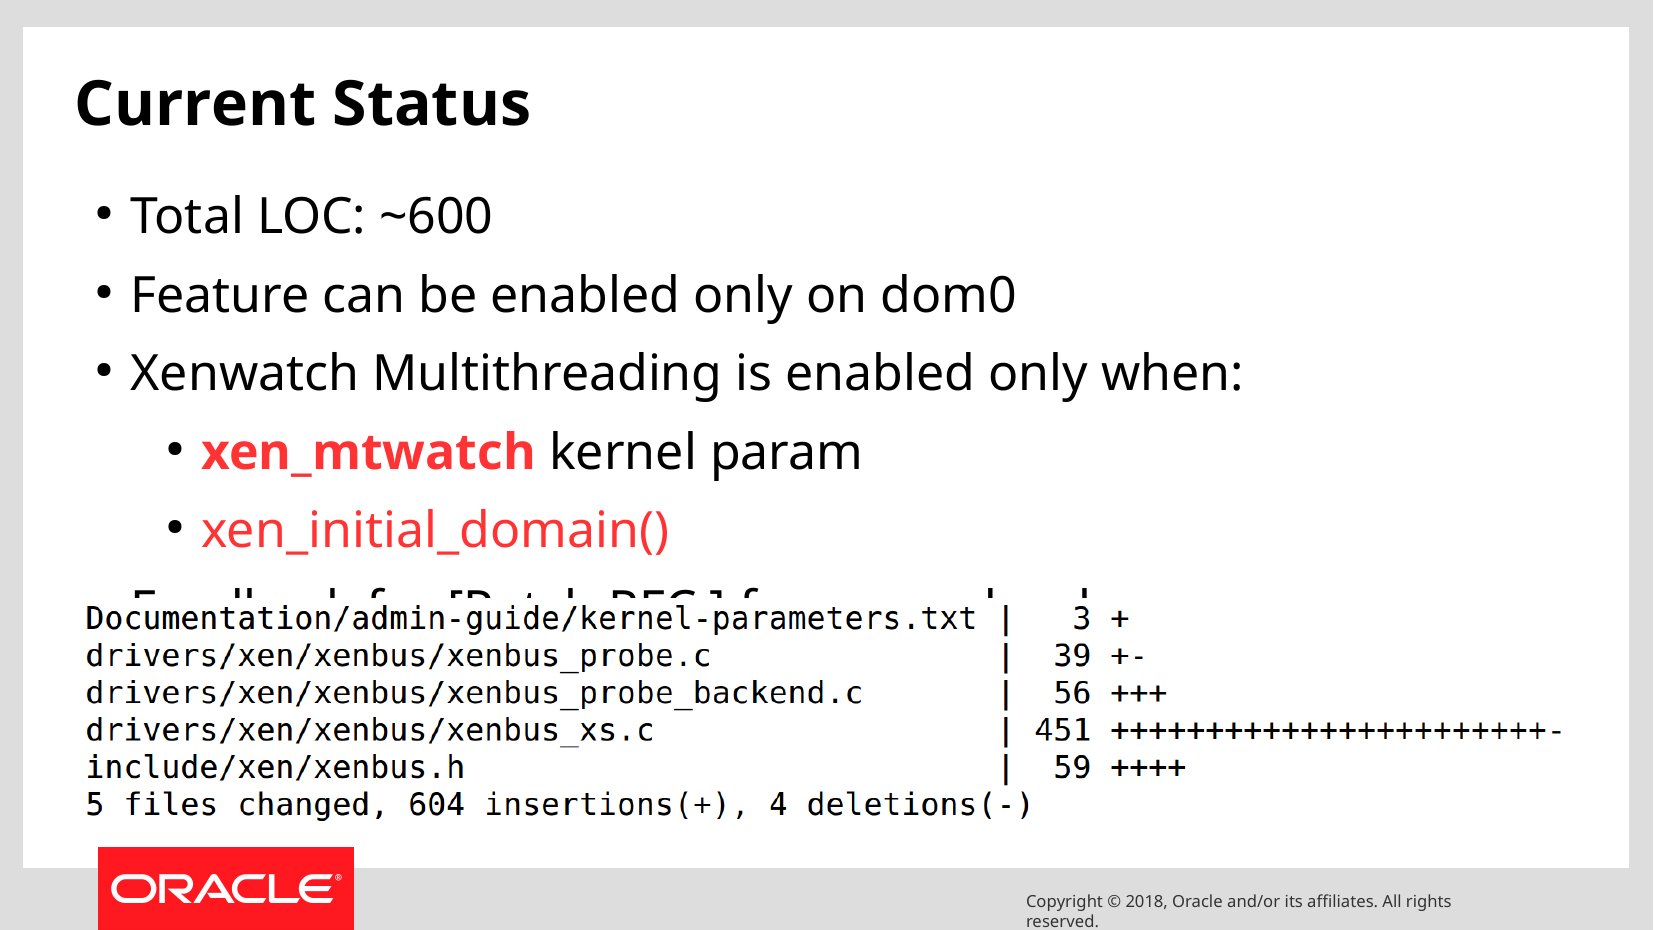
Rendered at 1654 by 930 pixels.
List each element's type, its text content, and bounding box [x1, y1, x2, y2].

text_box [23, 27, 1629, 868]
text_box Total LOC: ~600 Feature can be enabled only on dom0 Xenwatch Multithreading is enabled only when: xen_mtwatch kernel param xen_initial_domain() Feedback for [Patch RFC ] from xen-devel [80, 162, 1581, 778]
picture [80, 598, 1569, 825]
picture [98, 847, 354, 930]
text_box Copyright © 2018, Oracle and/or its affiliates. All rights reserved. [1011, 883, 1534, 918]
text_box Current Status [60, 50, 1629, 151]
